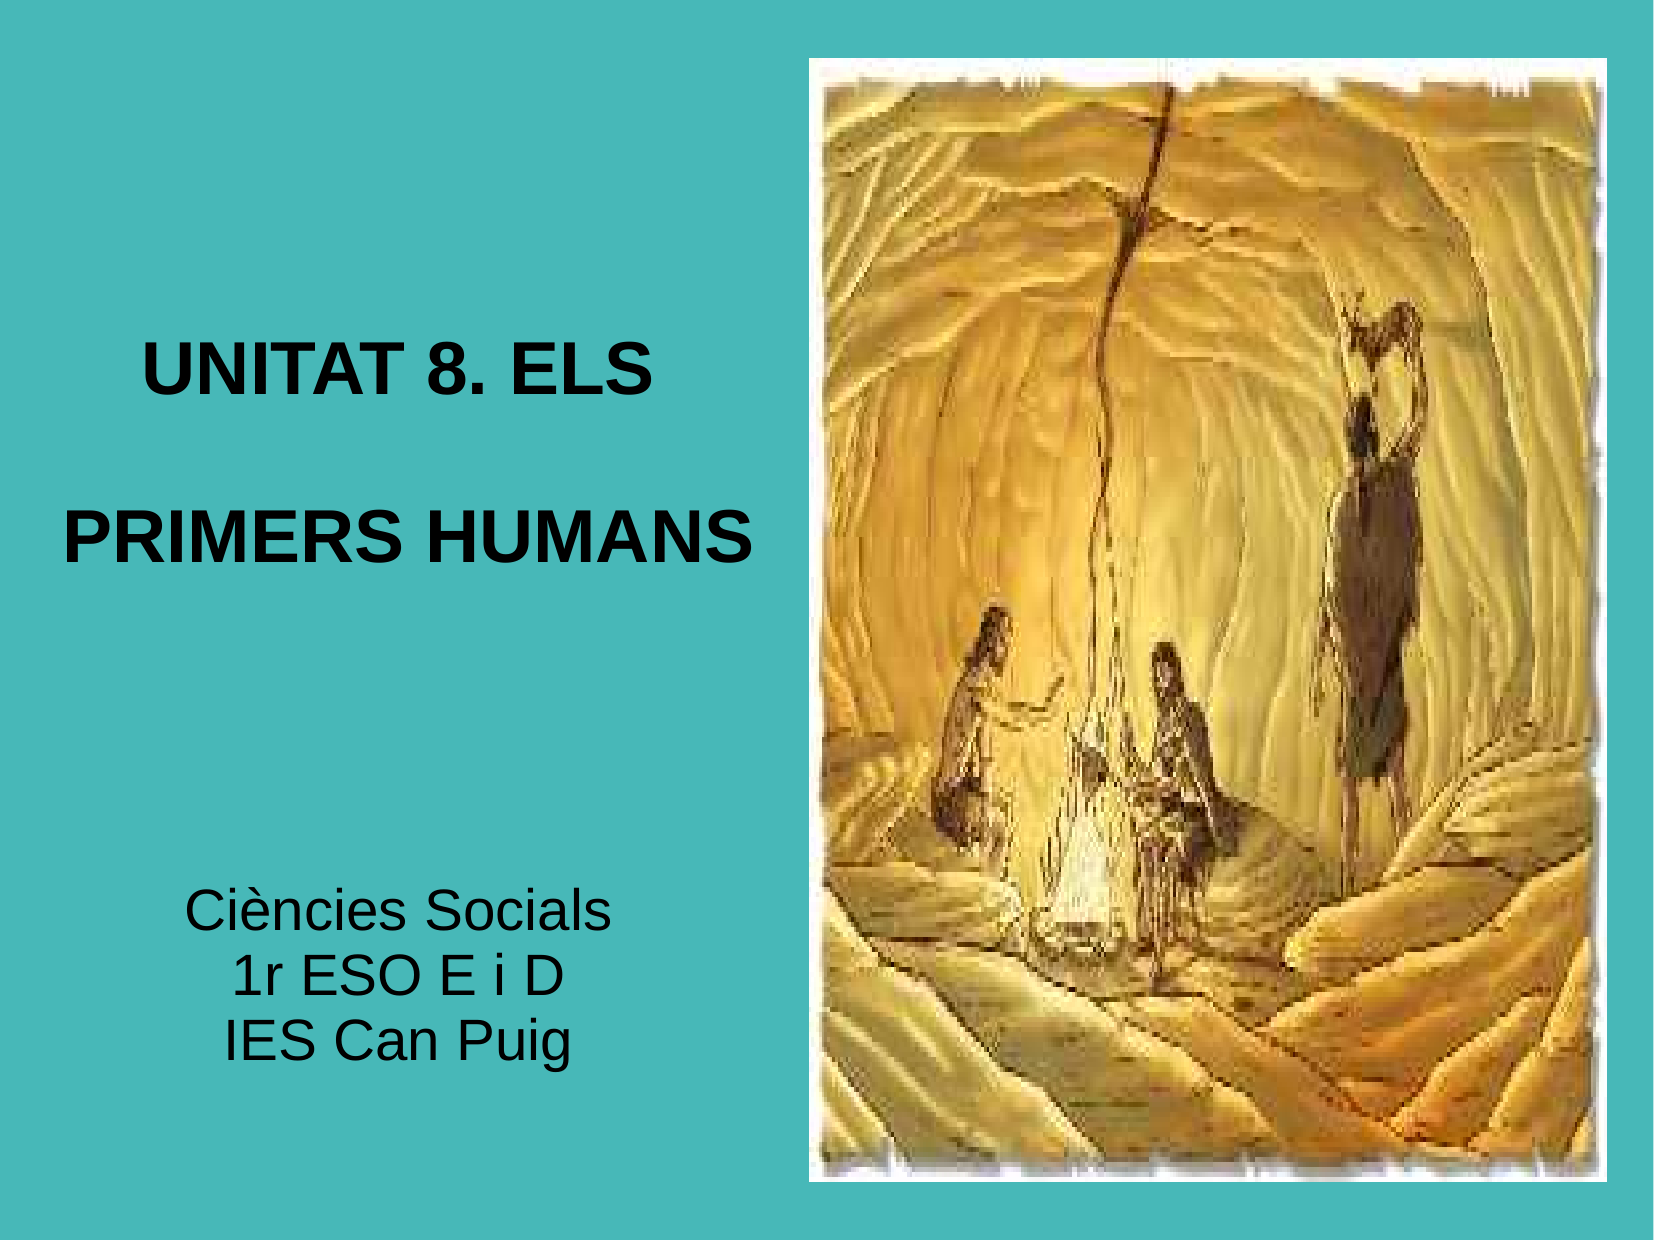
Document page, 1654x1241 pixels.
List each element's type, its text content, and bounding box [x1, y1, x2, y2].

subtitle UNITAT 8. ELS PRIMERS HUMANS Ciències Socials 1r ESO E i D IES Can Puig [11, 297, 786, 1102]
picture [809, 58, 1607, 1182]
